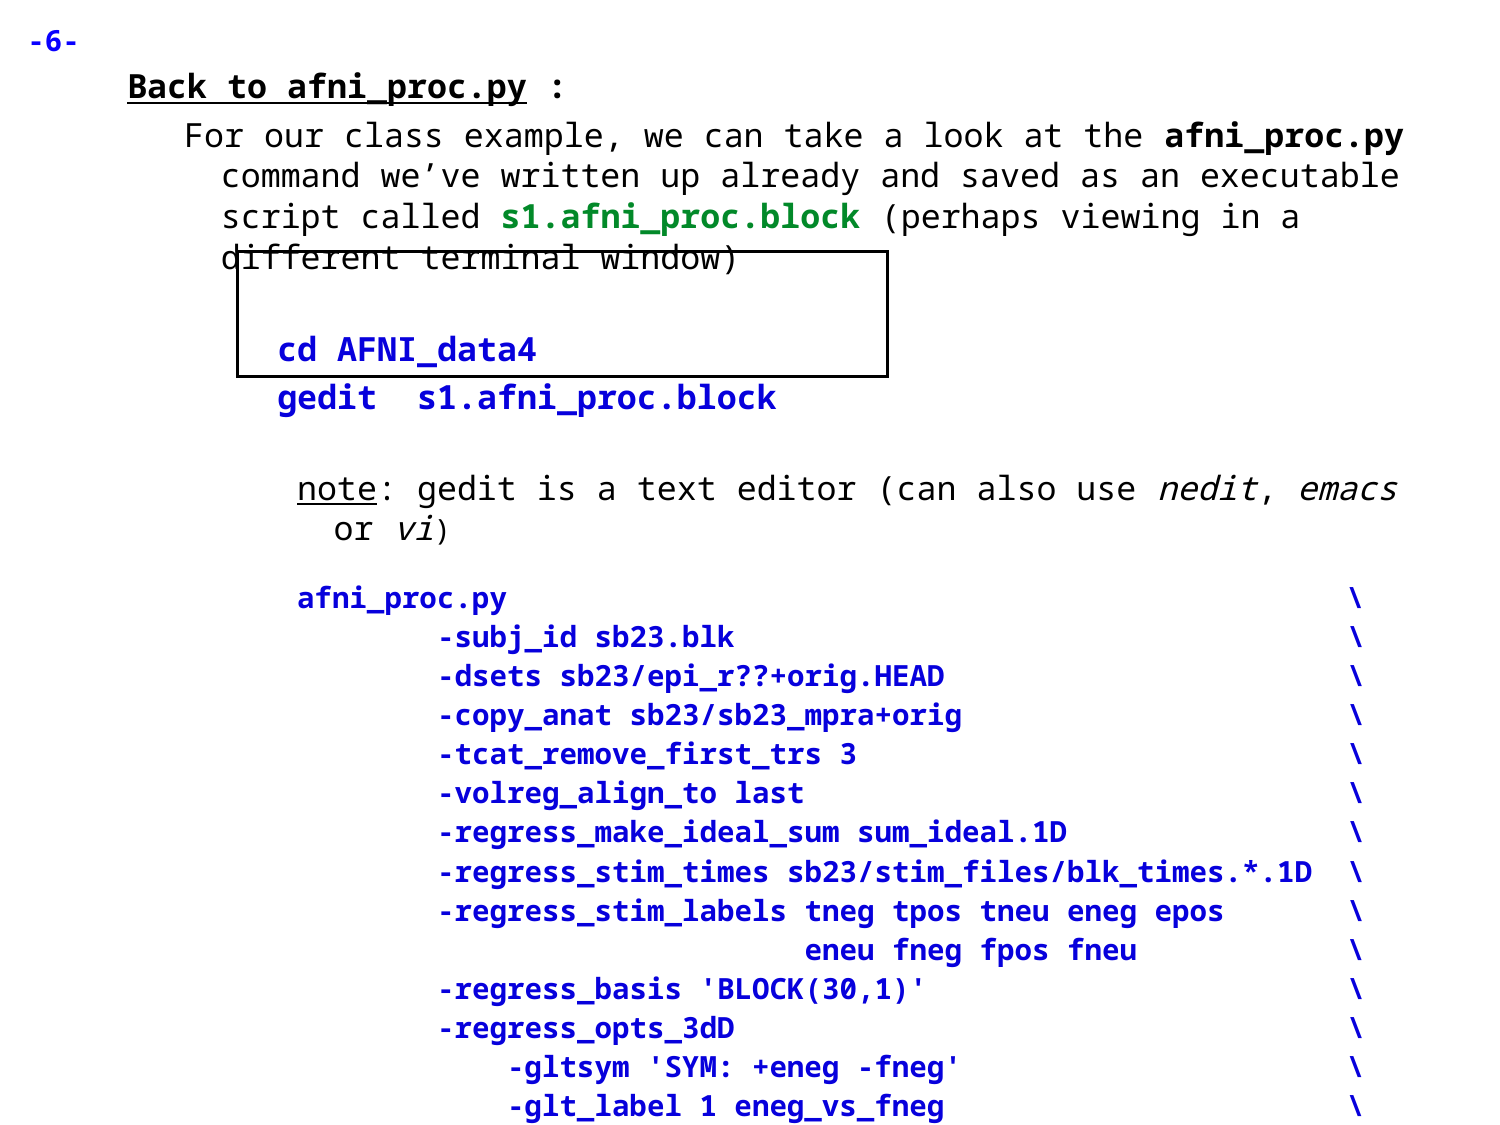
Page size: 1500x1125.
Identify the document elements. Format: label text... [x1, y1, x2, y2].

list Back to afni_proc.py : For our class example, we can take a look at the afni_proc.py command we’ve written up already and saved as an executable script called s1.afni_proc.block (perhaps viewing in a different terminal window) cd AFNI_data4 gedit s1.afni_proc.block note: gedit is a text editor (can also use nedit, emacs or vi) afni_proc.py \ -subj_id sb23.blk \ -dsets sb23/epi_r??+orig.HEAD \ -copy_anat sb23/sb23_mpra+orig \ -tcat_remove_first_trs 3 \ -volreg_align_to last \ -regress_make_ideal_sum sum_ideal.1D \ -regress_stim_times sb23/stim_files/blk_times.*.1D \ -regress_stim_labels tneg tpos tneu eneg epos \ eneu fneg fpos fneu \ -regress_basis 'BLOCK(30,1)' \ -regress_opts_3dD \ -gltsym 'SYM: +eneg -fneg' \ -glt_label 1 eneg_vs_fneg \ -gltsym 'SYM: 0.5*fneg 0.5*fpos -1.0*fneu' \ -glt_label 2 face_contrast \ -gltsym ‘SYM: tpos epos fpos -tneg -eneg -fneg’ \ -glt_label 3 pos_vs_neg [112, 62, 1463, 1086]
